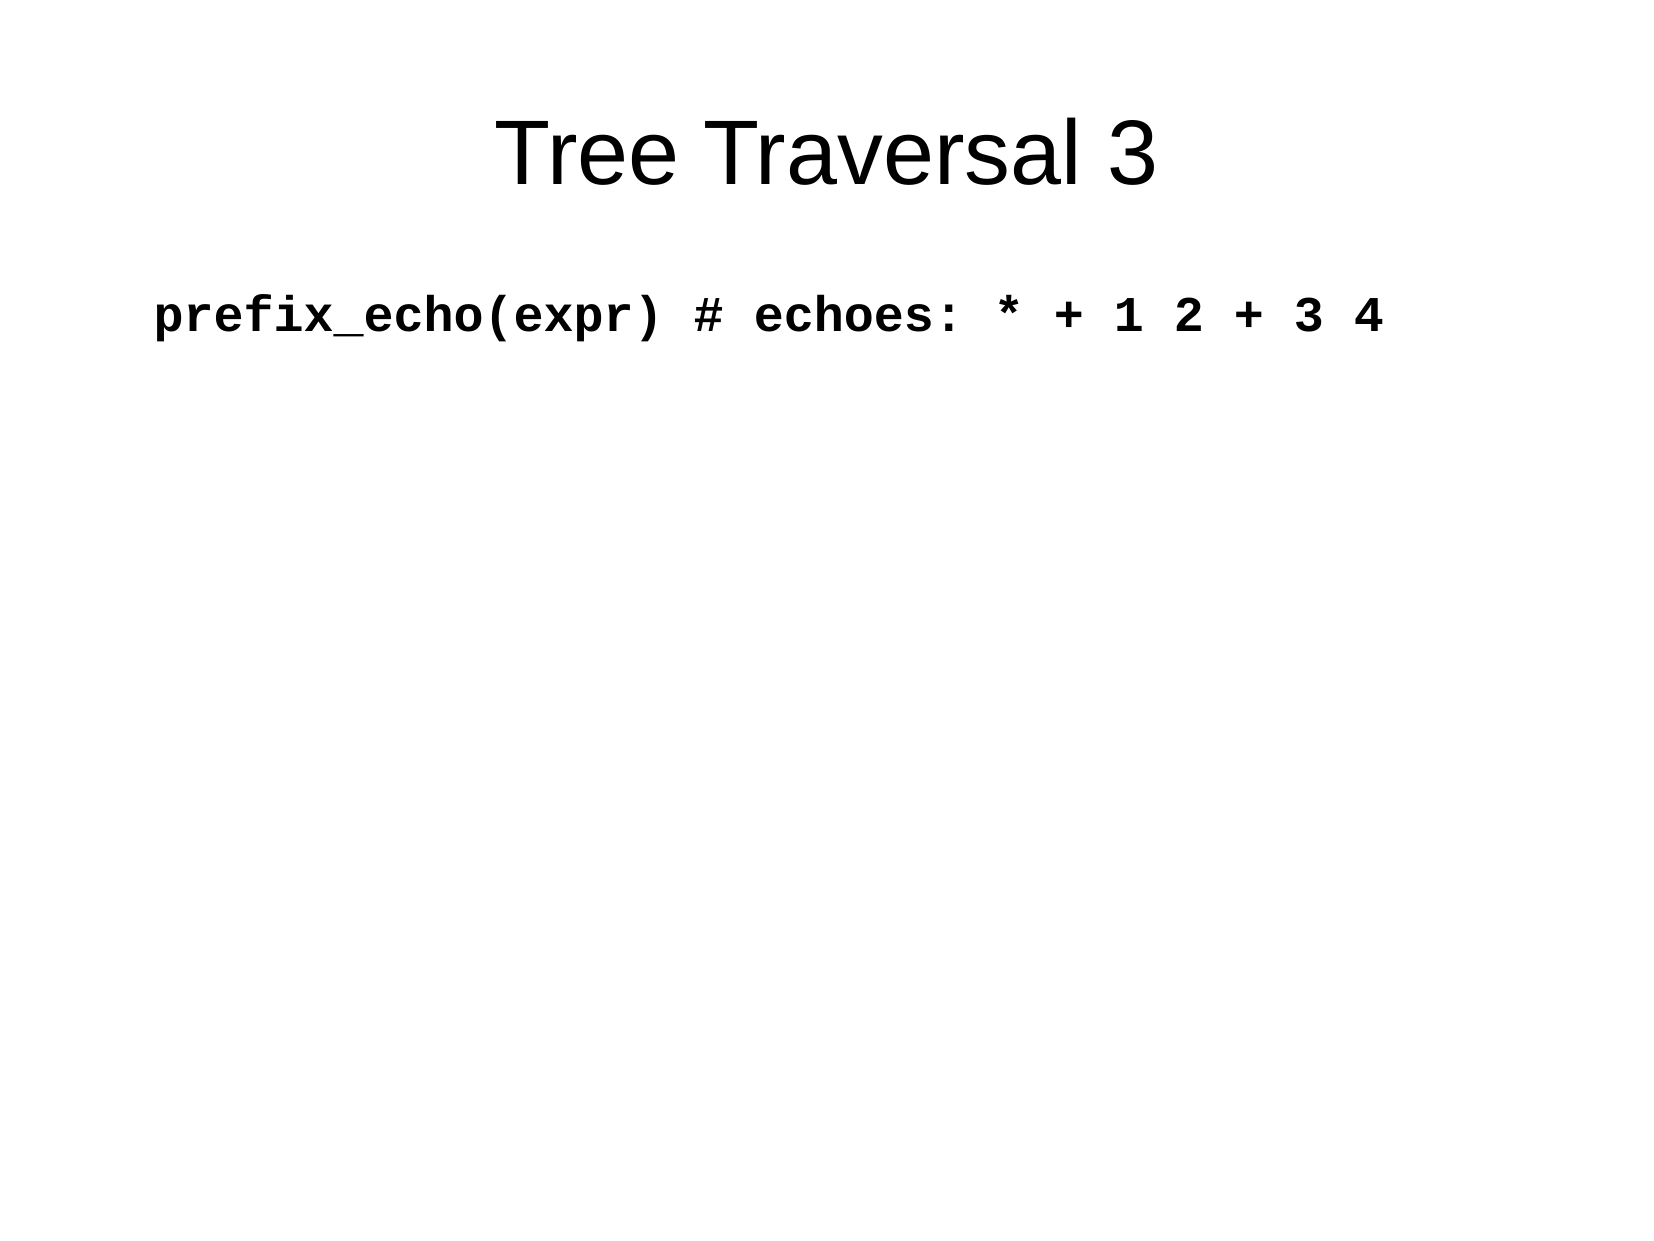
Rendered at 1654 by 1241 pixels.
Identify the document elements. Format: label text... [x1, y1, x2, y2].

title Tree Traversal 3 [82, 49, 1571, 257]
list prefix_echo(expr) # echoes: * + 1 2 + 3 4 [82, 290, 1571, 1010]
